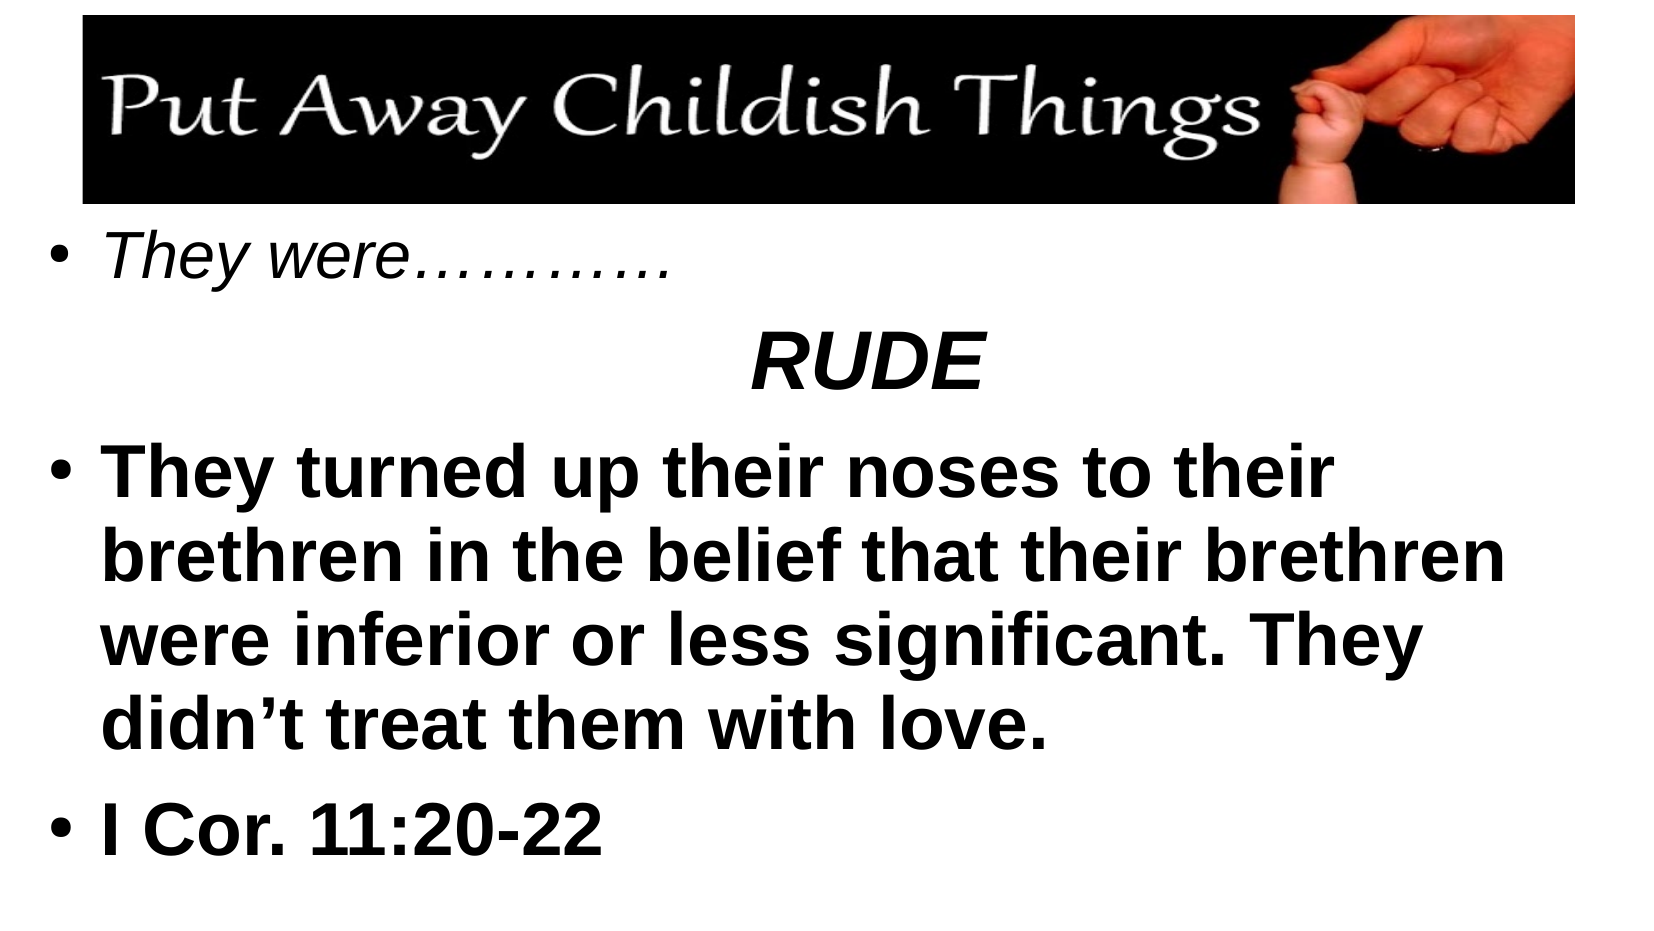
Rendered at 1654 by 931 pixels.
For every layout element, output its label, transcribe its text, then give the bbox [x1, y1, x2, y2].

picture [82, 15, 1576, 204]
list They were………… RUDE They turned up their noses to their brethren in the belief that their brethren were inferior or less significant. They didn’t treat them with love. I Cor. 11:20-22 [30, 217, 1636, 901]
